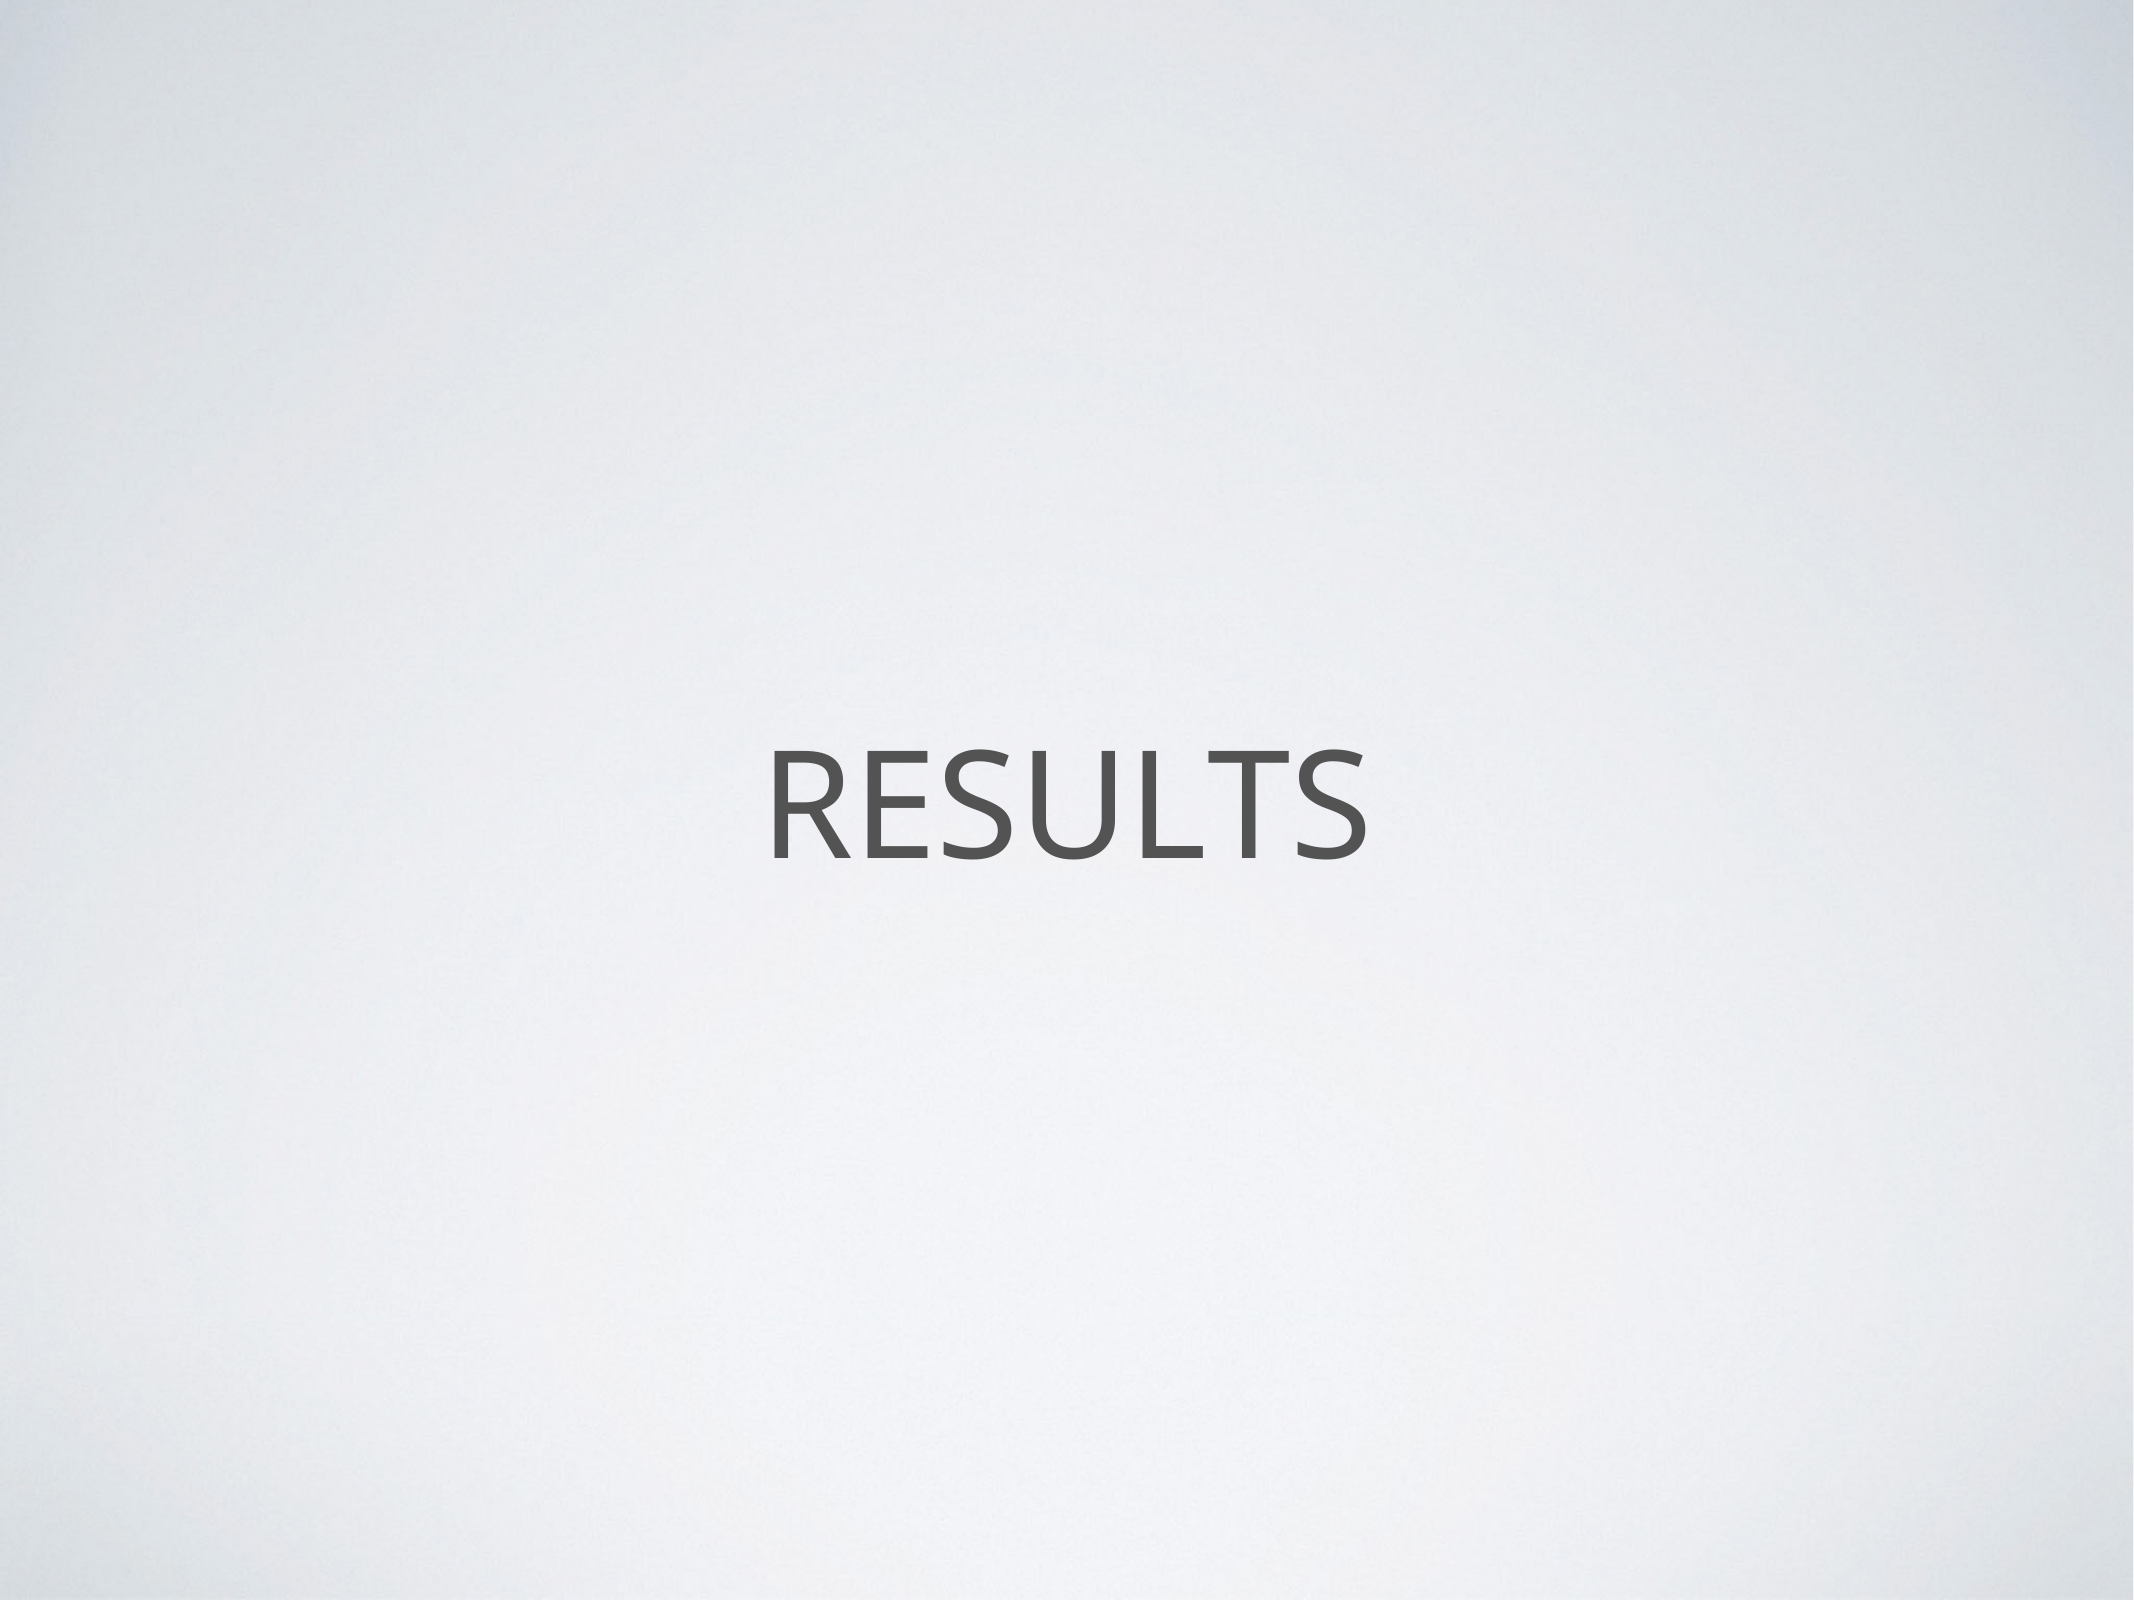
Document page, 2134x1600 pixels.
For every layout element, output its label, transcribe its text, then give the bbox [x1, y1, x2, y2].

title RESULTS [58, 533, 2076, 1065]
